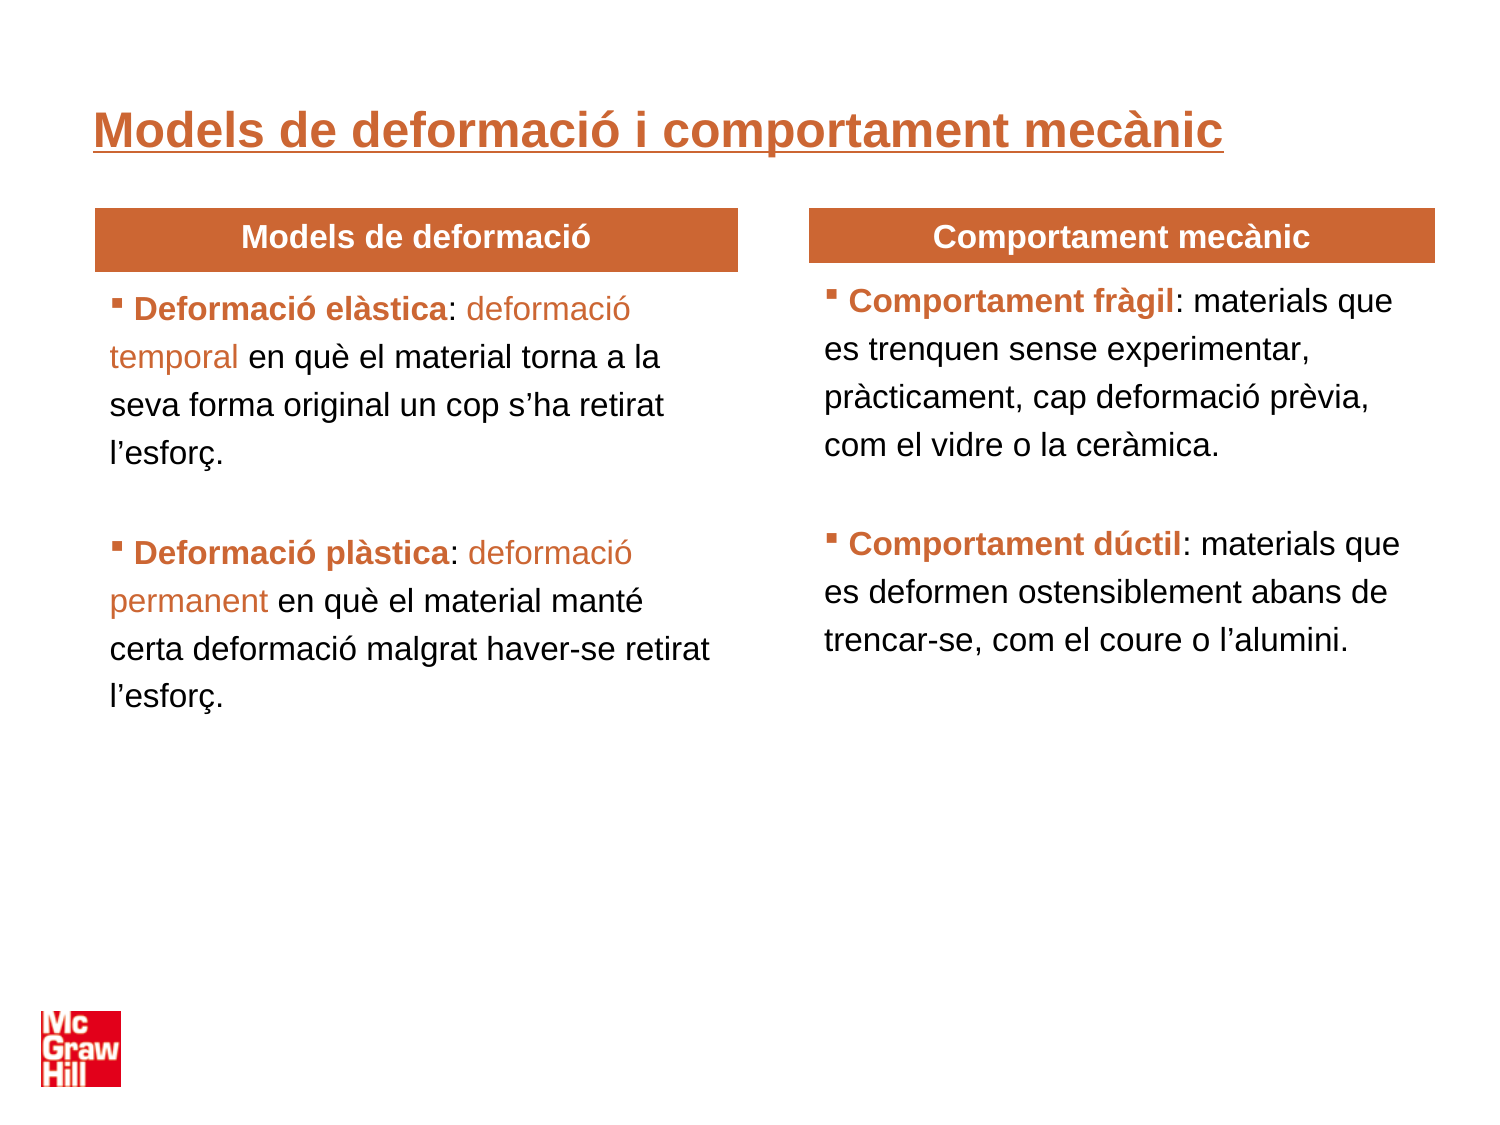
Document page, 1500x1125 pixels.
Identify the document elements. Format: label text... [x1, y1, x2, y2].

table_cell Deformació elàstica: deformació temporal en què el material torna a la seva forma original un cop s’ha retirat l’esforç. Deformació plàstica: deformació permanent en què el material manté certa deformació malgrat haver-se retirat l’esforç. [95, 272, 738, 773]
table_header Comportament mecànic [809, 208, 1435, 263]
table_cell Comportament fràgil: materials que es trenquen sense experimentar, pràcticament, cap deformació prèvia, com el vidre o la ceràmica. Comportament dúctil: materials que es deformen ostensiblement abans de trencar-se, com el coure o l’alumini. [809, 263, 1435, 716]
chart [41, 1011, 121, 1087]
table_header Models de deformació [95, 208, 738, 272]
text_box Models de deformació i comportament mecànic [78, 90, 1483, 166]
